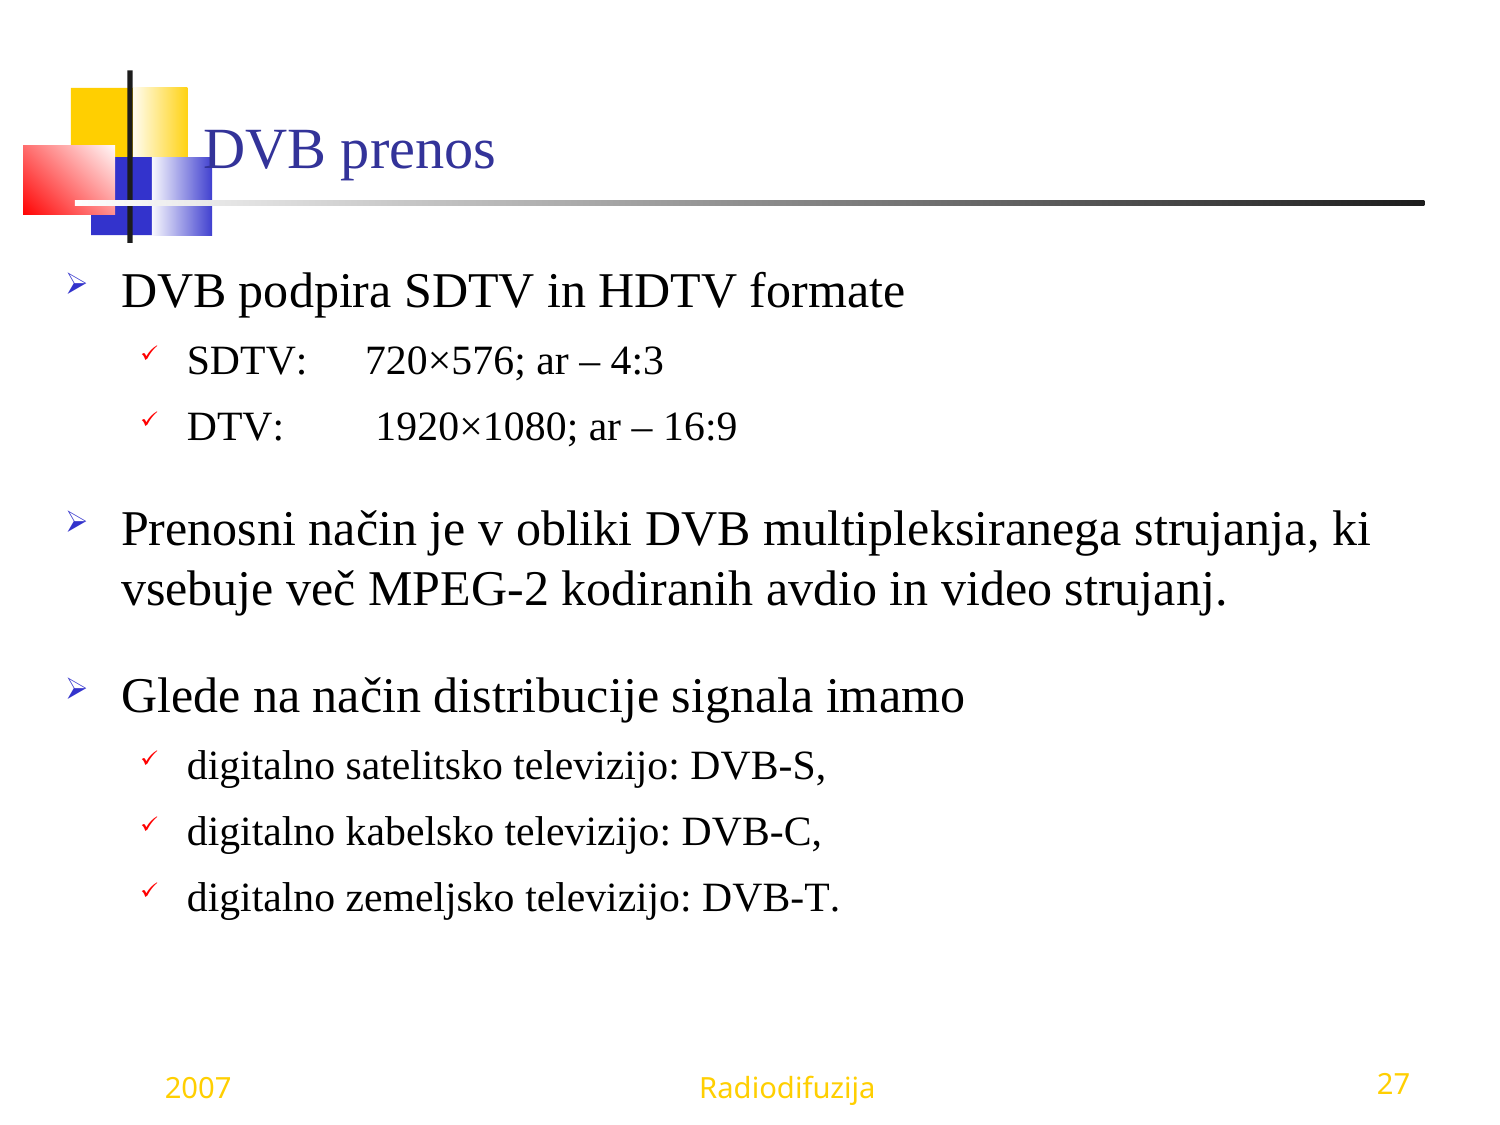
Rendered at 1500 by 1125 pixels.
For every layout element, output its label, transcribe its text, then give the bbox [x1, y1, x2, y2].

text_box <number> [1112, 1037, 1426, 1113]
text_box Radiodifuzija [549, 1037, 1026, 1113]
list DVB podpira SDTV in HDTV formate SDTV: 720×576; ar – 4:3 DTV: 1920×1080; ar – 16:9 Prenosni način je v obliki DVB multipleksiranega strujanja, ki vsebuje več MPEG-2 kodiranih avdio in video strujanj. Glede na način distribucije signala imamo digitalno satelitsko televizijo: DVB-S, digitalno kabelsko televizijo: DVB-C, digitalno zemeljsko televizijo: DVB-T. [50, 249, 1469, 1007]
text_box 2007 [150, 1037, 463, 1113]
title DVB prenos [188, 101, 1468, 188]
